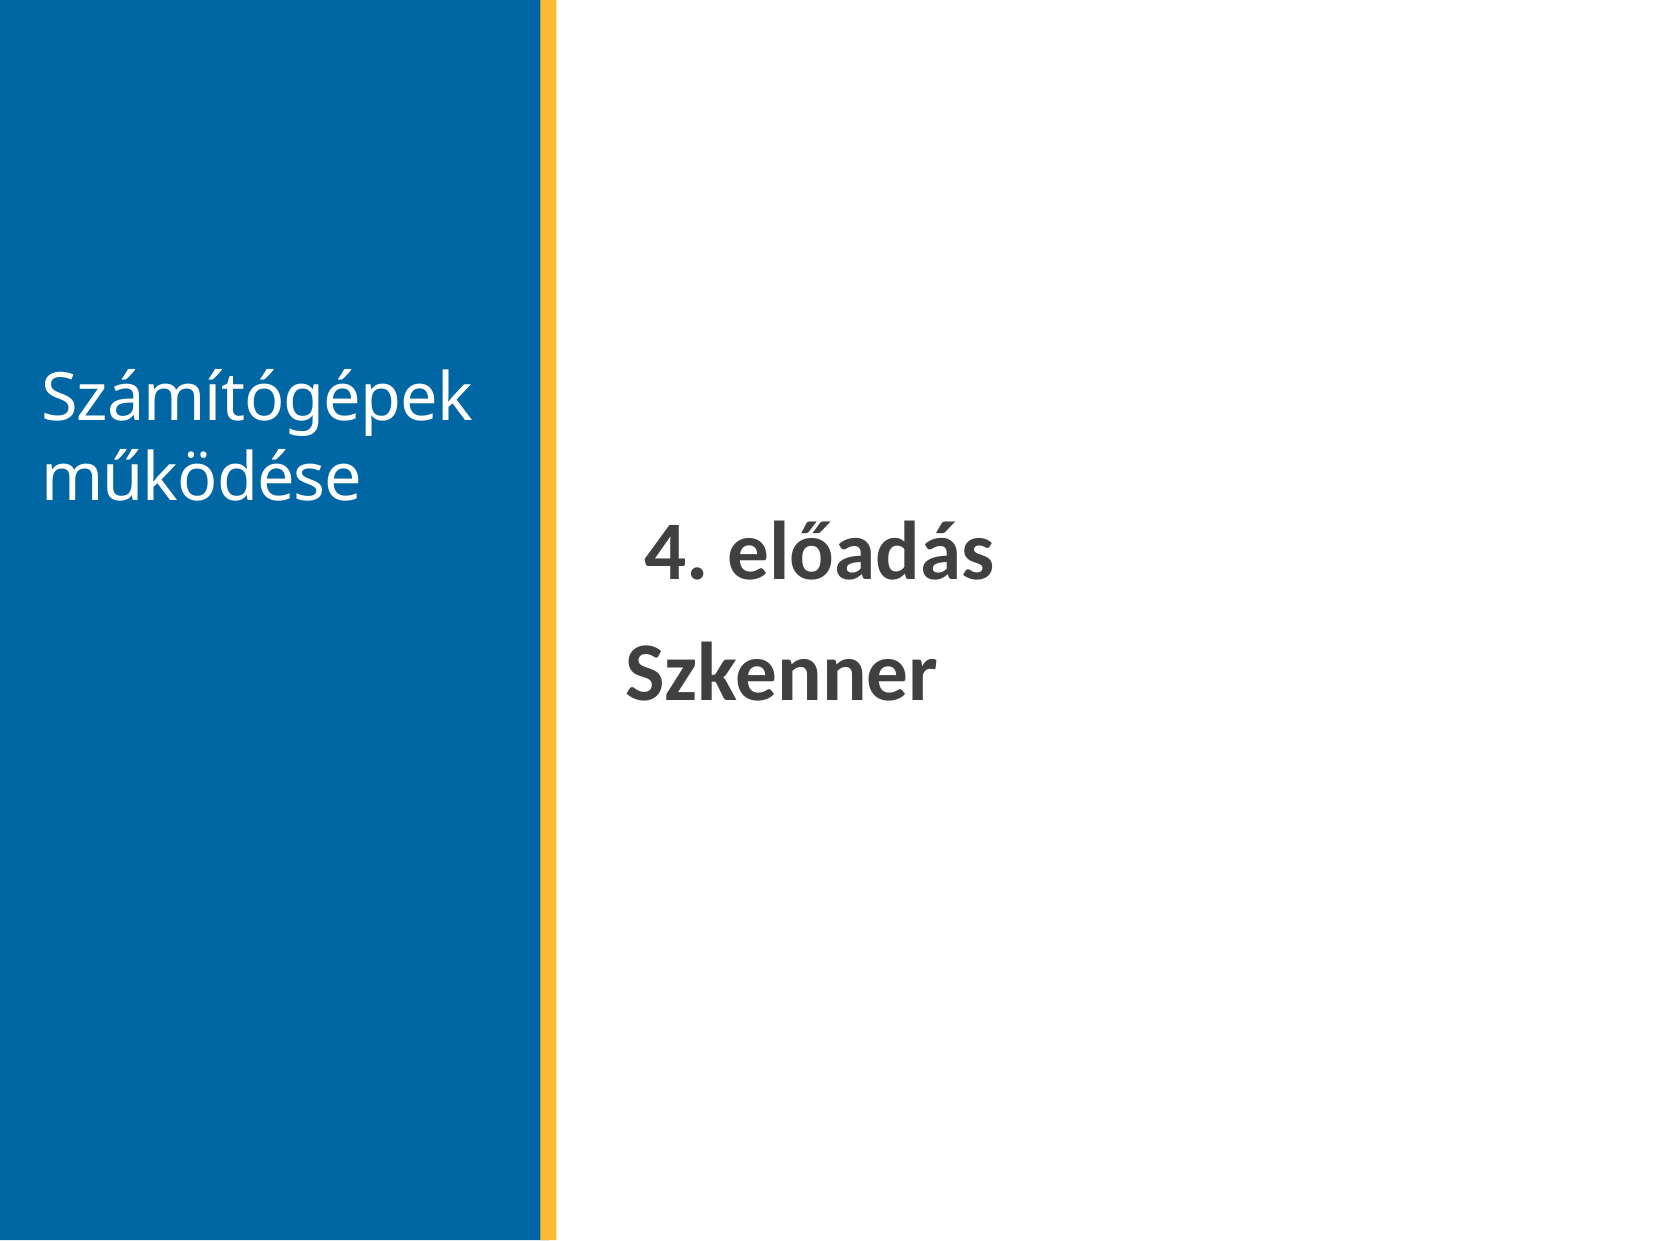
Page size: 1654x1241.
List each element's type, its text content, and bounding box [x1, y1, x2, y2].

list 4. előadás Szkenner [625, 132, 1532, 1084]
title Számítógépek működése [25, 107, 497, 521]
